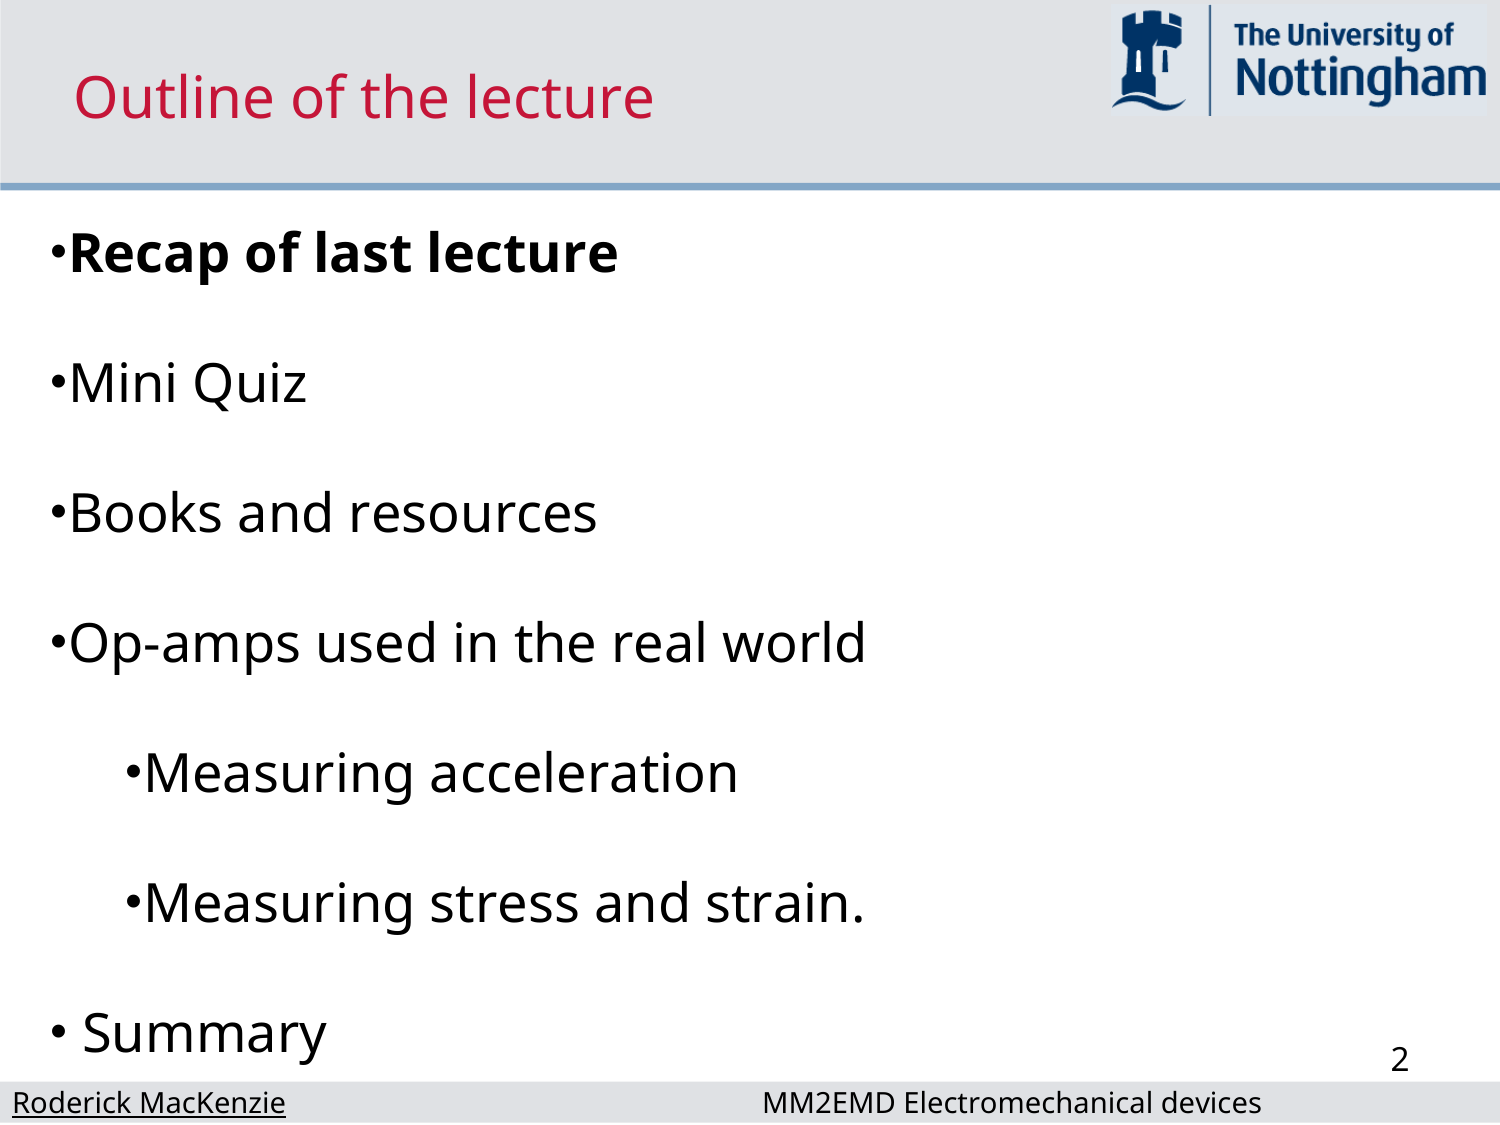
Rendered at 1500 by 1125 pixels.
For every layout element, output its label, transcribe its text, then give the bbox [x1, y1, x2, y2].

title Outline of the lecture [59, 43, 1297, 148]
picture [1111, 4, 1487, 116]
text_box Recap of last lecture Mini Quiz Books and resources Op-amps used in the real world Measuring acceleration Measuring stress and strain. Summary [34, 211, 1477, 1071]
text_box <number> [1375, 1030, 1500, 1101]
